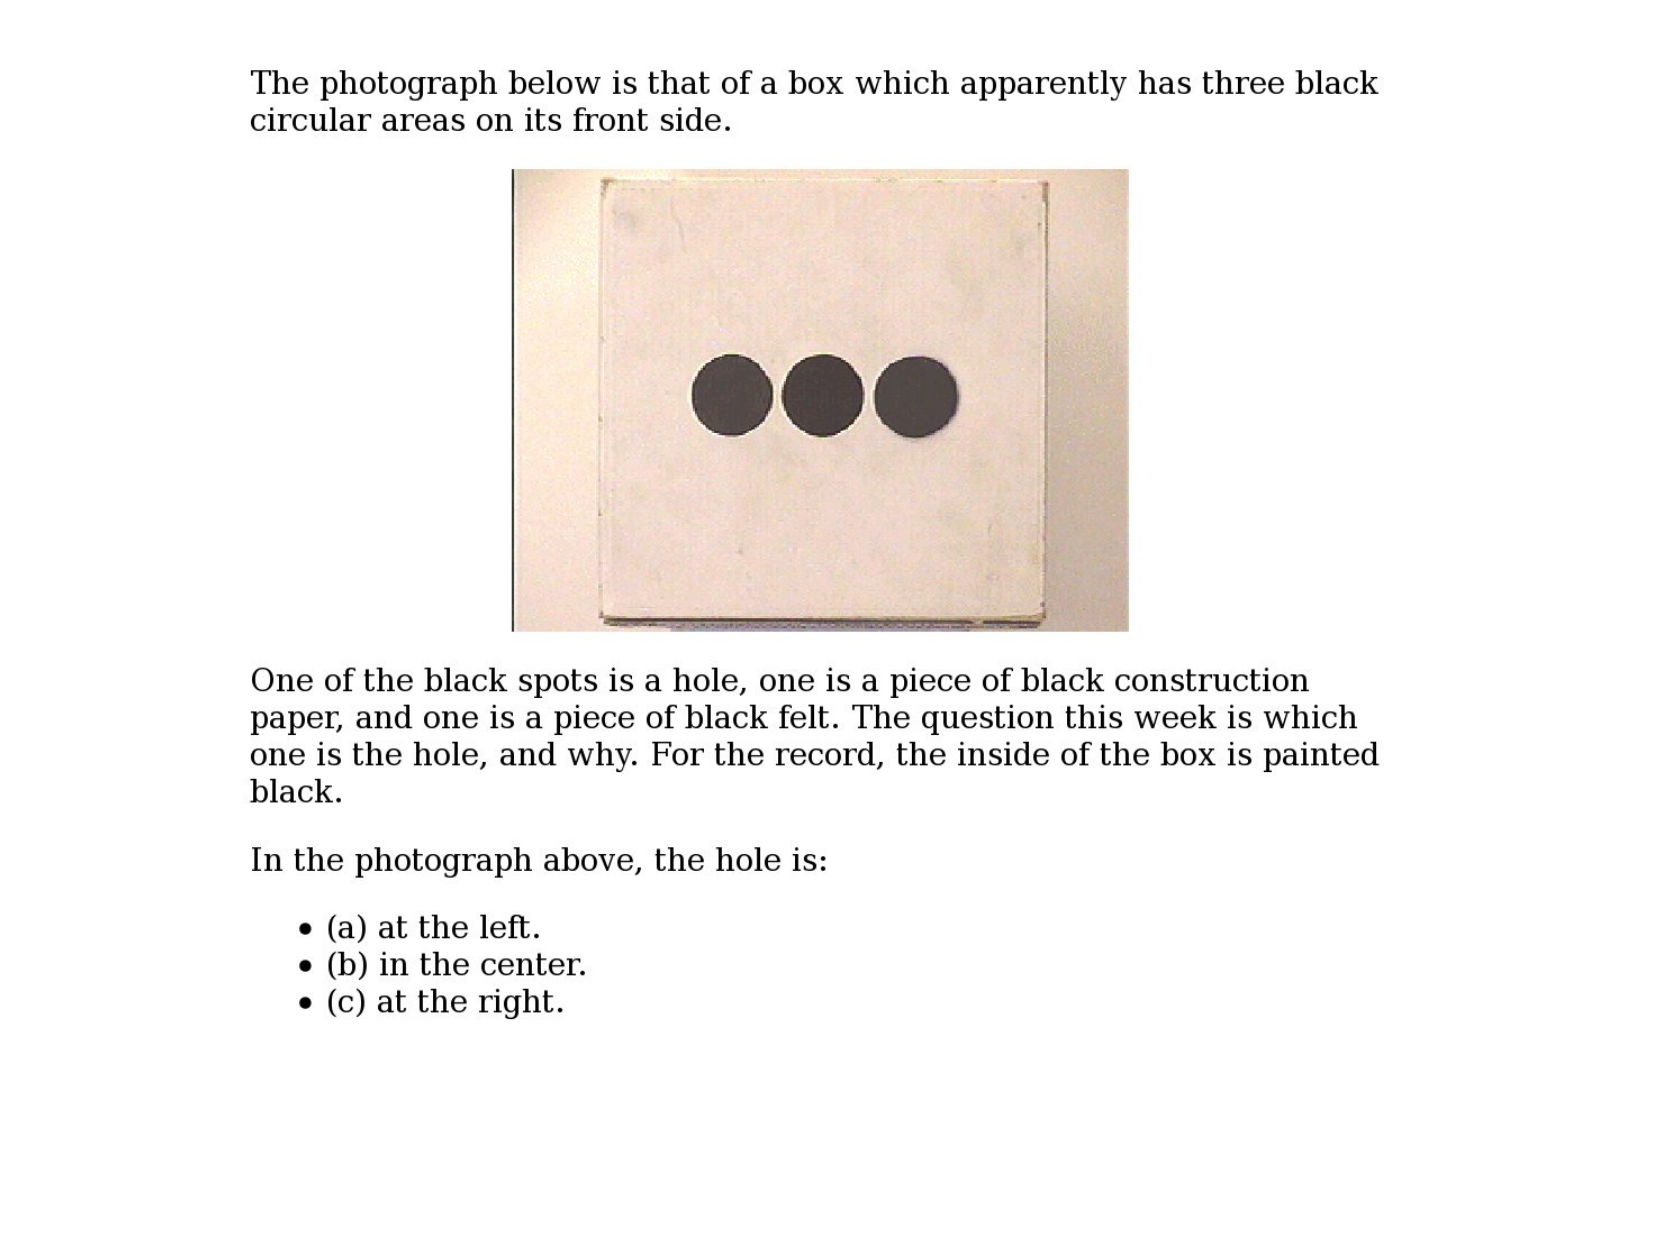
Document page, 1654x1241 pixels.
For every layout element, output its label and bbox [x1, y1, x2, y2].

picture [242, 49, 1392, 1037]
